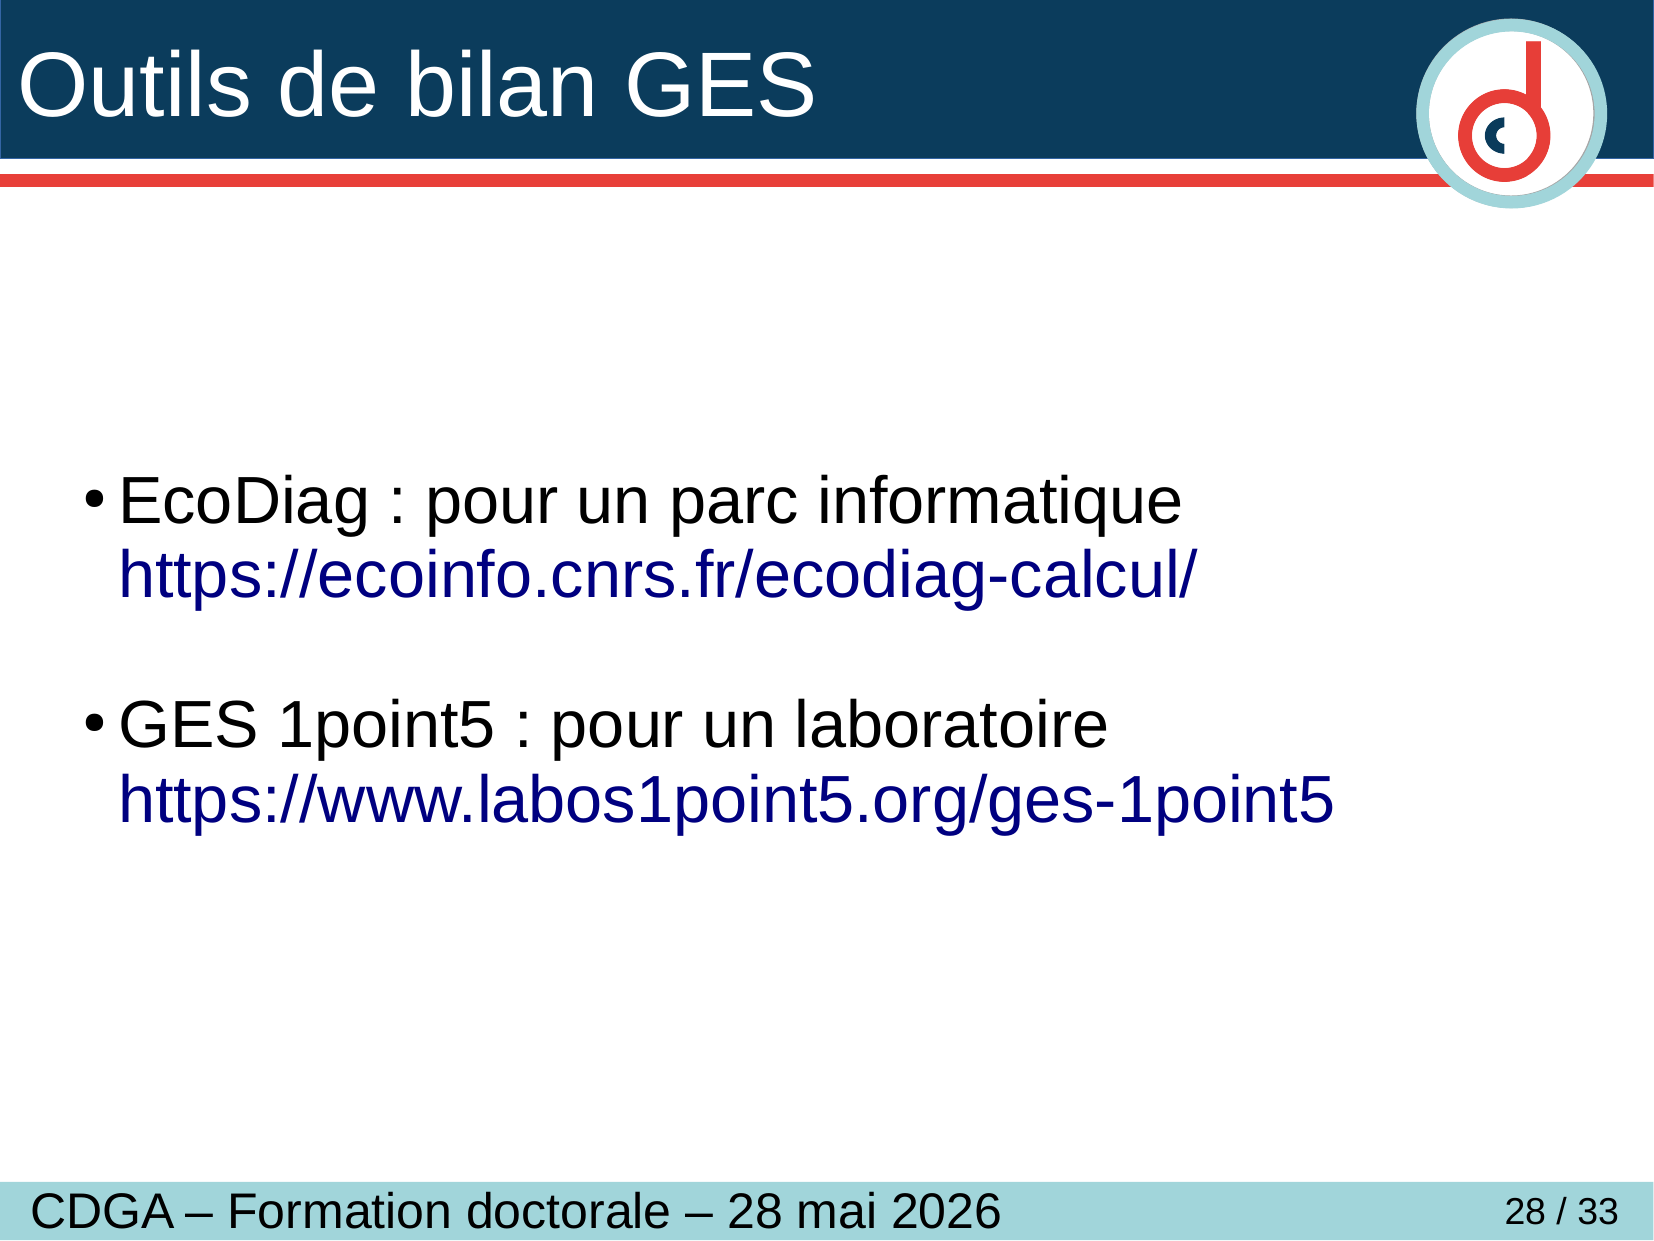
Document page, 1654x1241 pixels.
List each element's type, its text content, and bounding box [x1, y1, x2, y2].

title Outils de bilan GES [17, 11, 1412, 159]
subtitle EcoDiag : pour un parc informatique https://ecoinfo.cnrs.fr/ecodiag-calcul/ GES 1point5 : pour un laboratoire https://www.labos1point5.org/ges-1point5 [82, 290, 1571, 1010]
